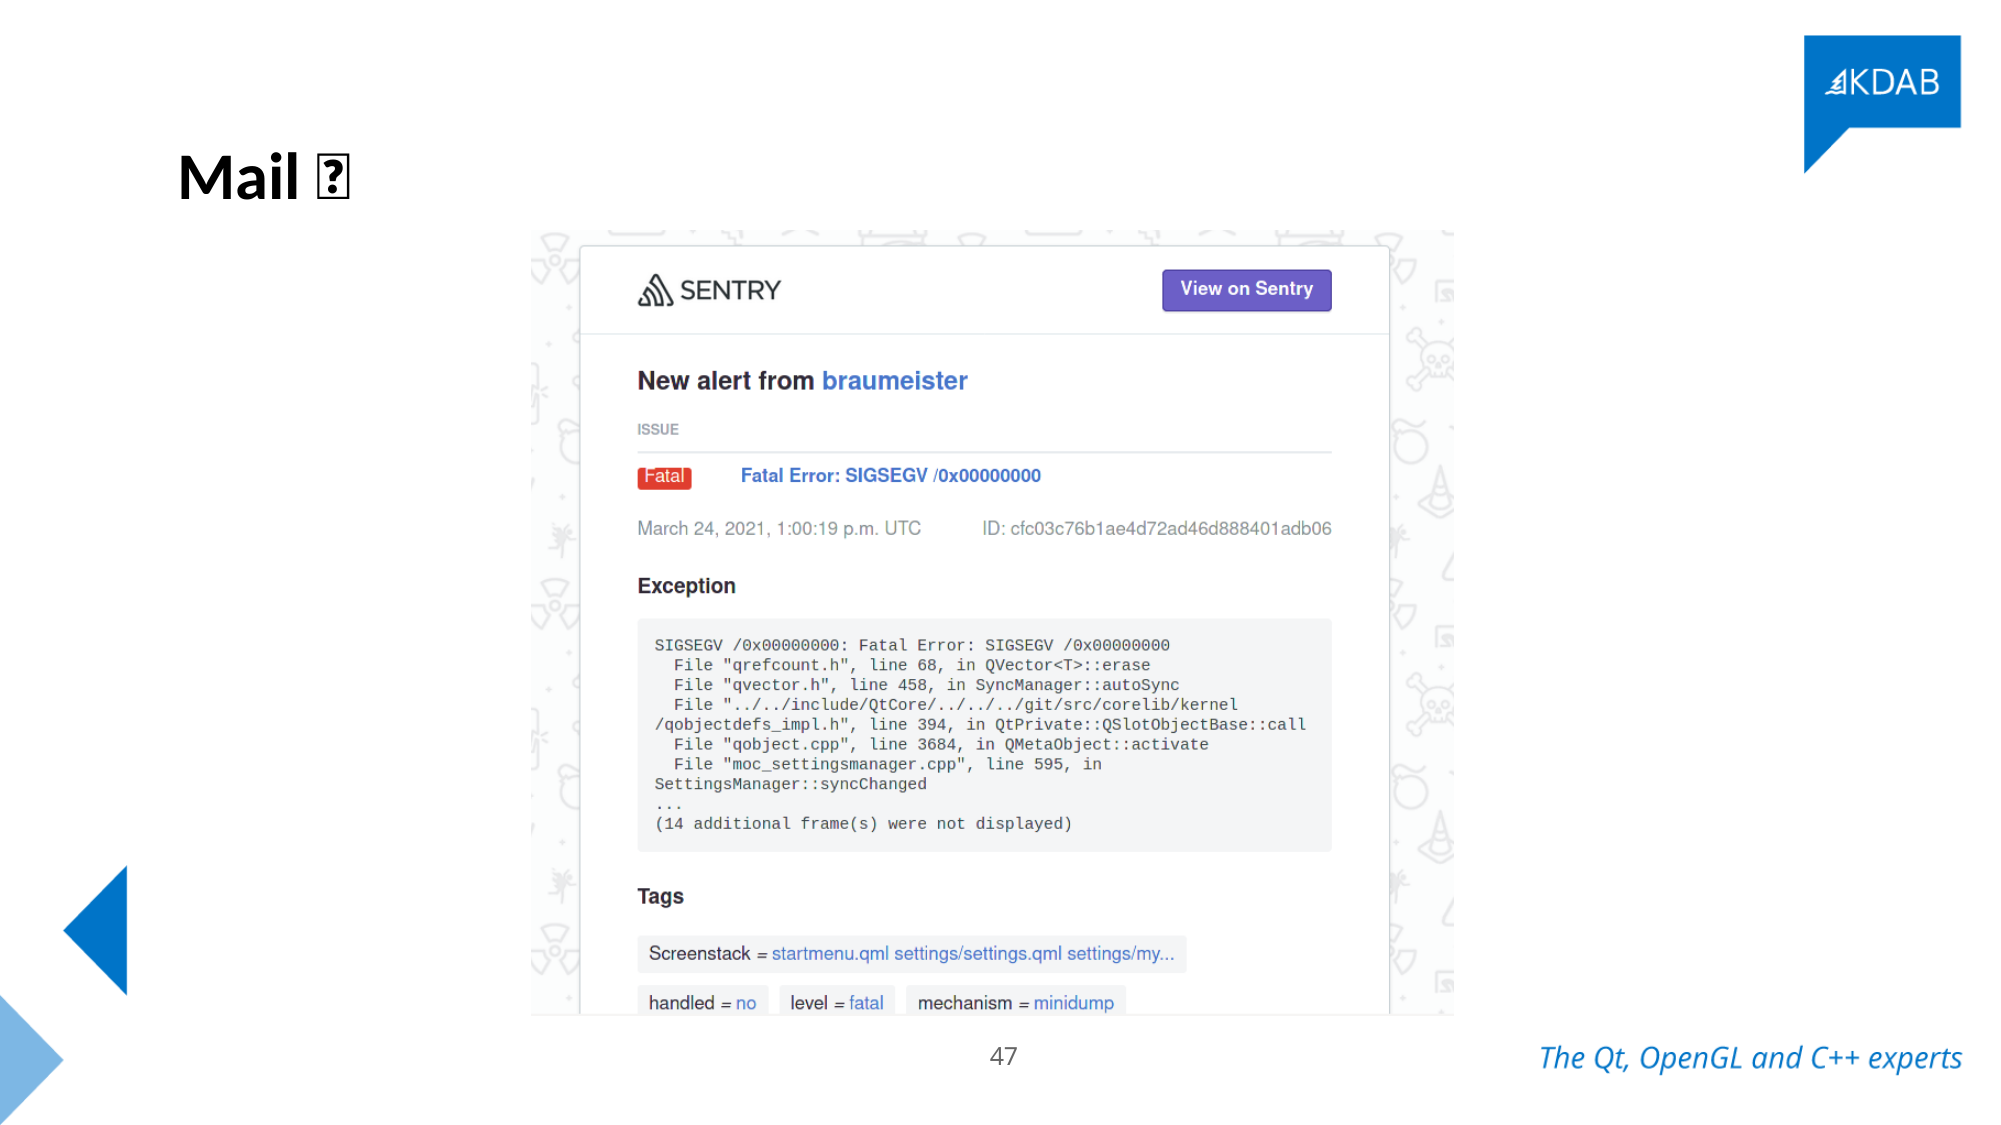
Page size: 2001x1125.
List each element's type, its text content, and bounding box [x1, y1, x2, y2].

title Mail 💌 [177, 129, 1871, 237]
picture [0, 0, 2001, 1125]
